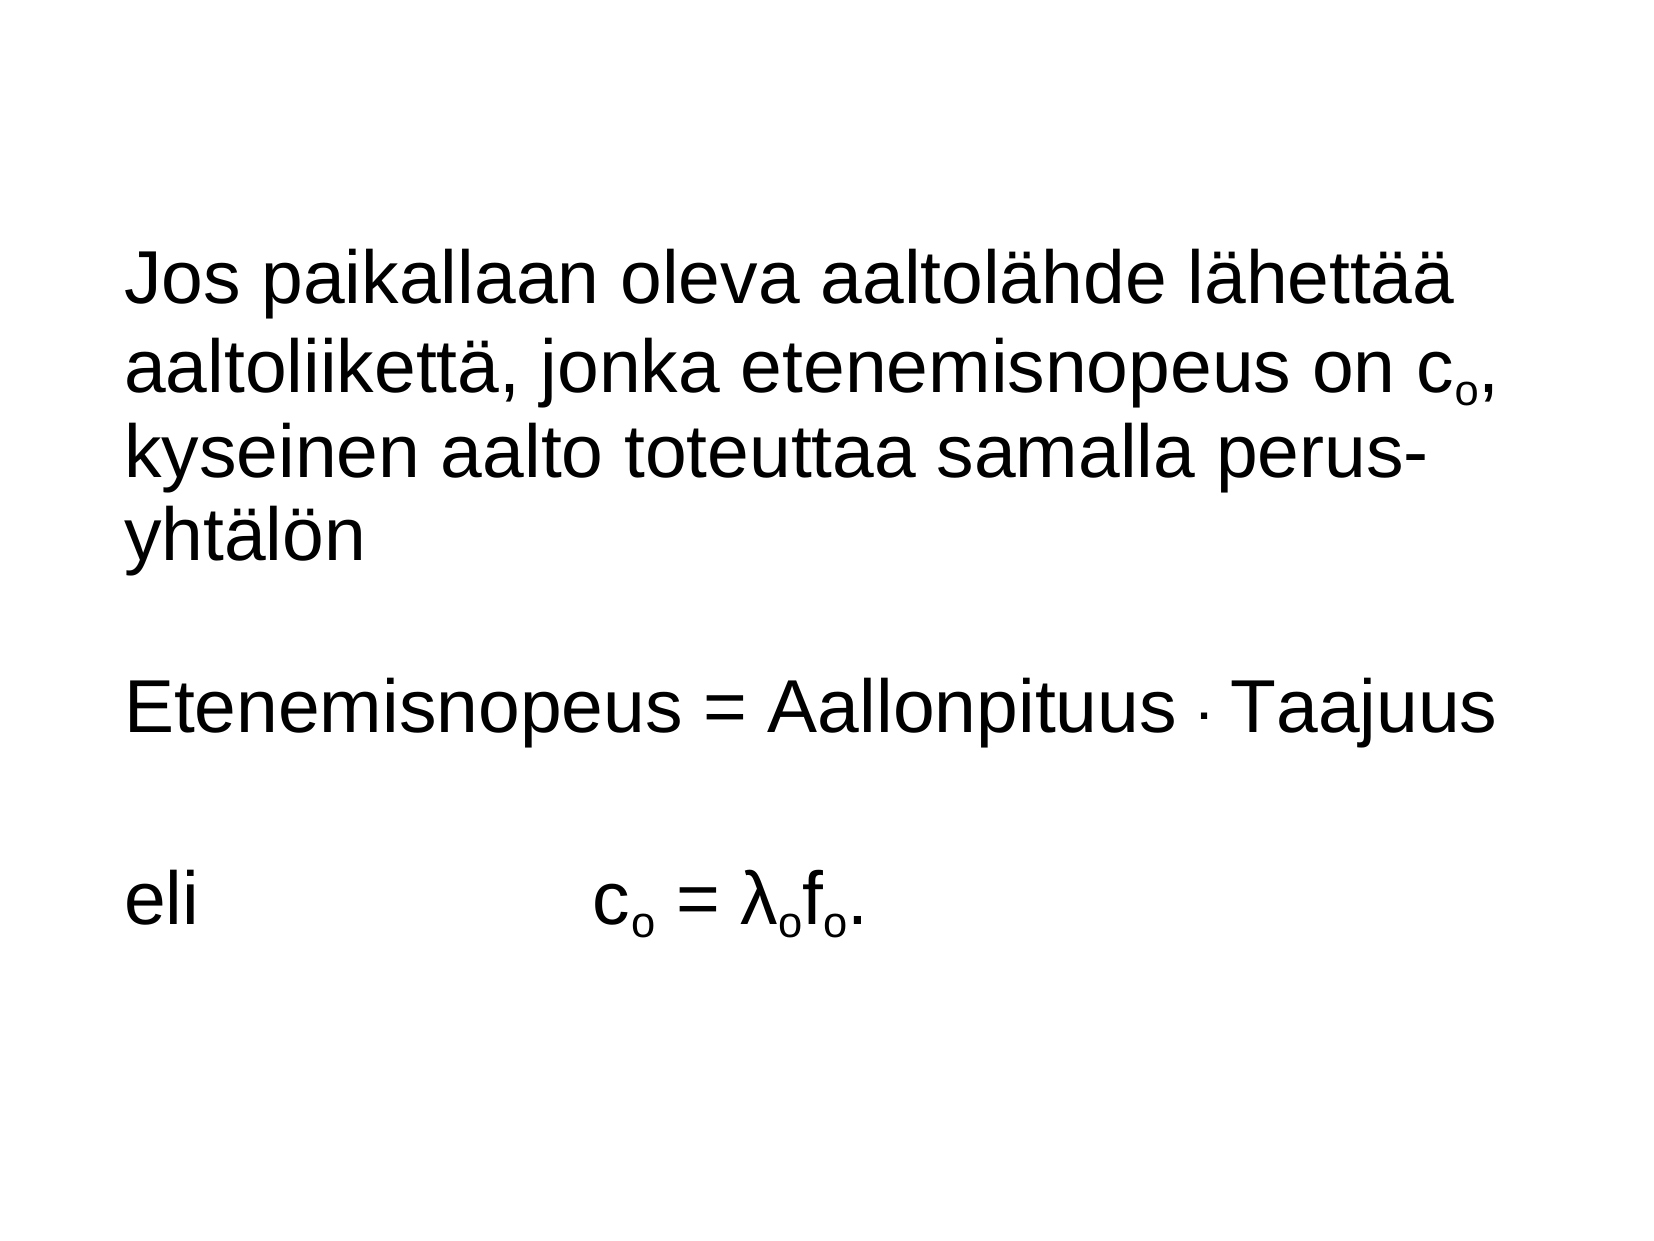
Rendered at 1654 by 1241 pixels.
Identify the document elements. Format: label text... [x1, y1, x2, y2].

text_box Jos paikallaan oleva aaltolähde lähettää aaltoliikettä, jonka etenemisnopeus on co, kyseinen aalto toteuttaa samalla perus- yhtälön Etenemisnopeus = Aallonpituus . Taajuus eli co = λofo. [109, 224, 1536, 953]
